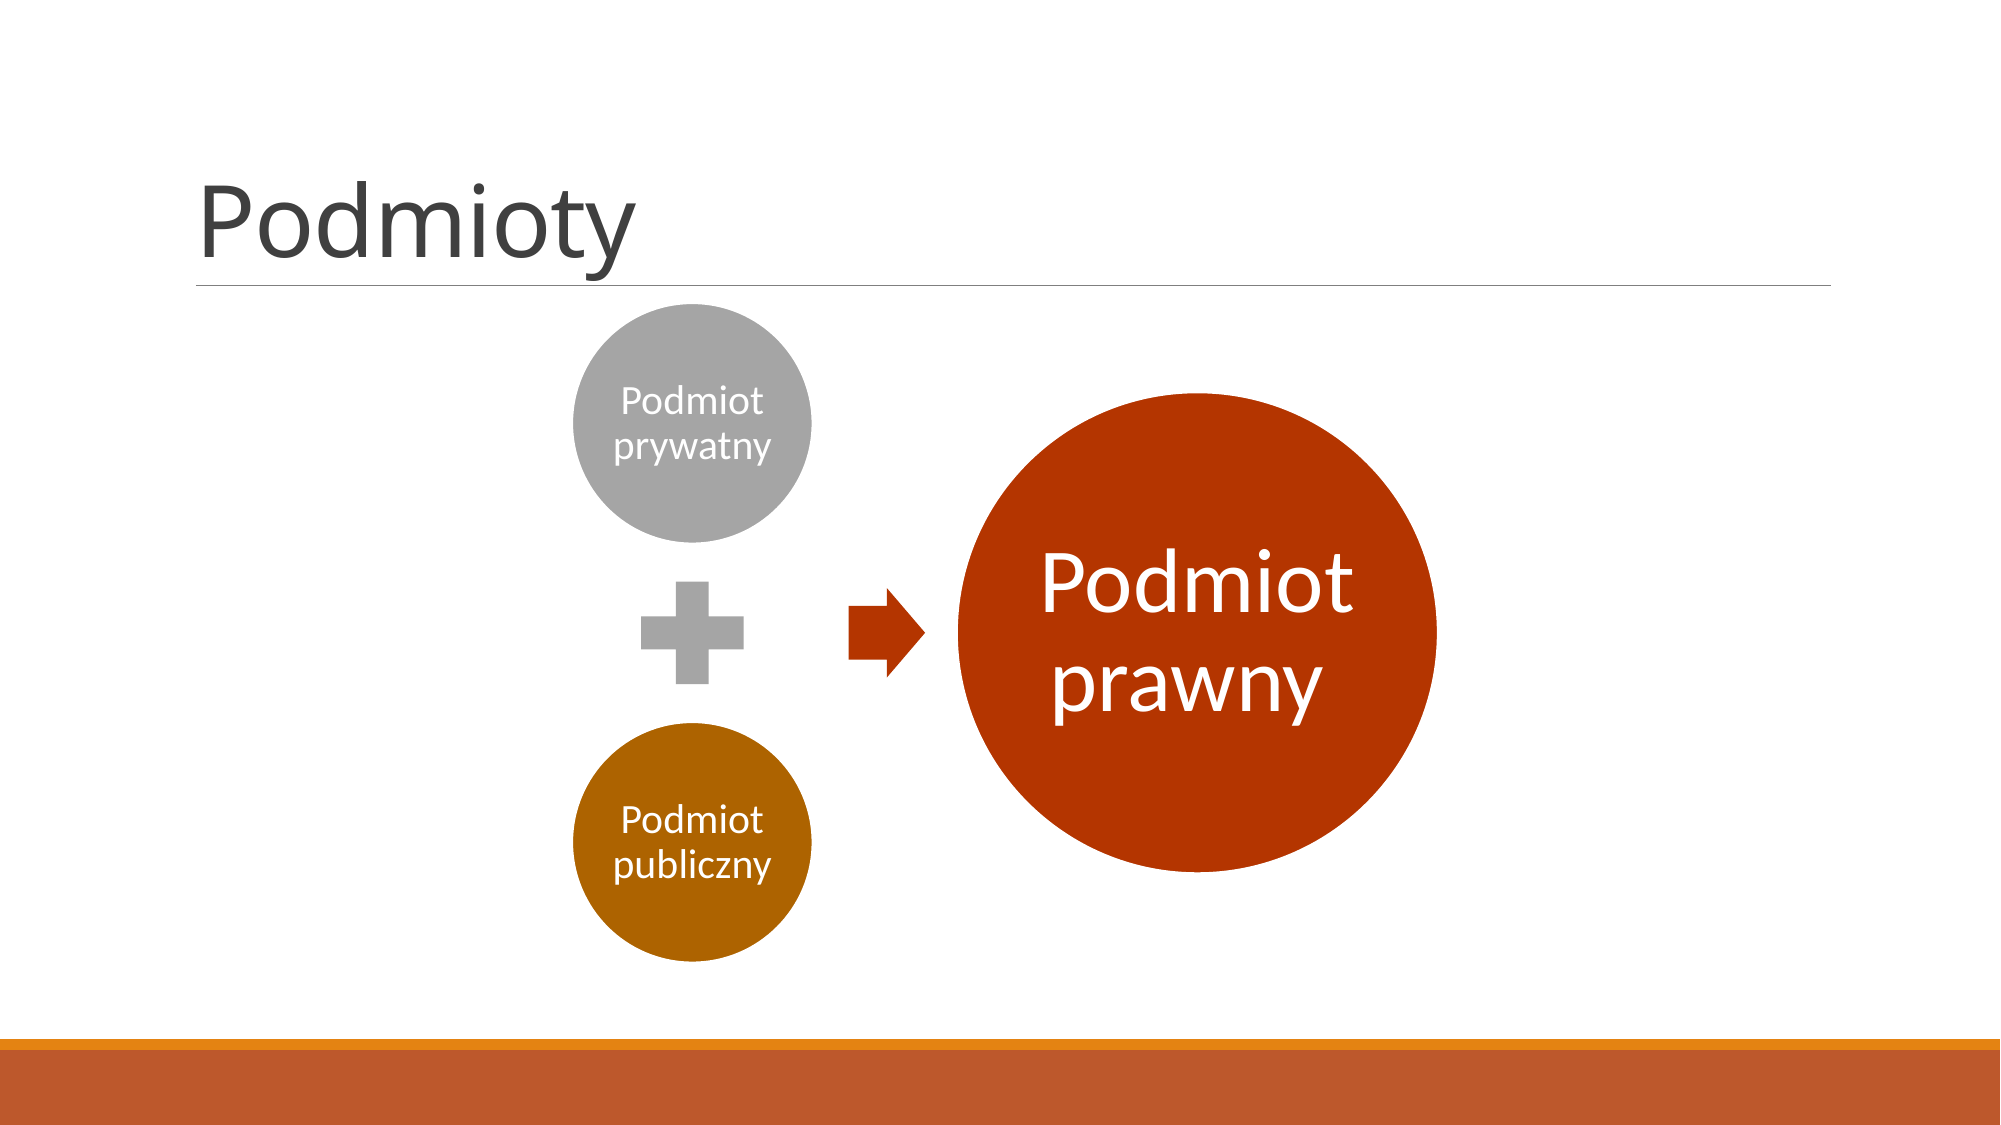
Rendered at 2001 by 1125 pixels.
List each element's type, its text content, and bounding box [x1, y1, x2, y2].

text_box [848, 588, 926, 678]
text_box Podmiot publiczny [572, 722, 813, 963]
text_box [641, 581, 744, 685]
text_box Podmiot prawny [956, 392, 1438, 874]
title Podmioty [180, 47, 1831, 286]
text_box Podmiot prywatny [572, 303, 813, 544]
